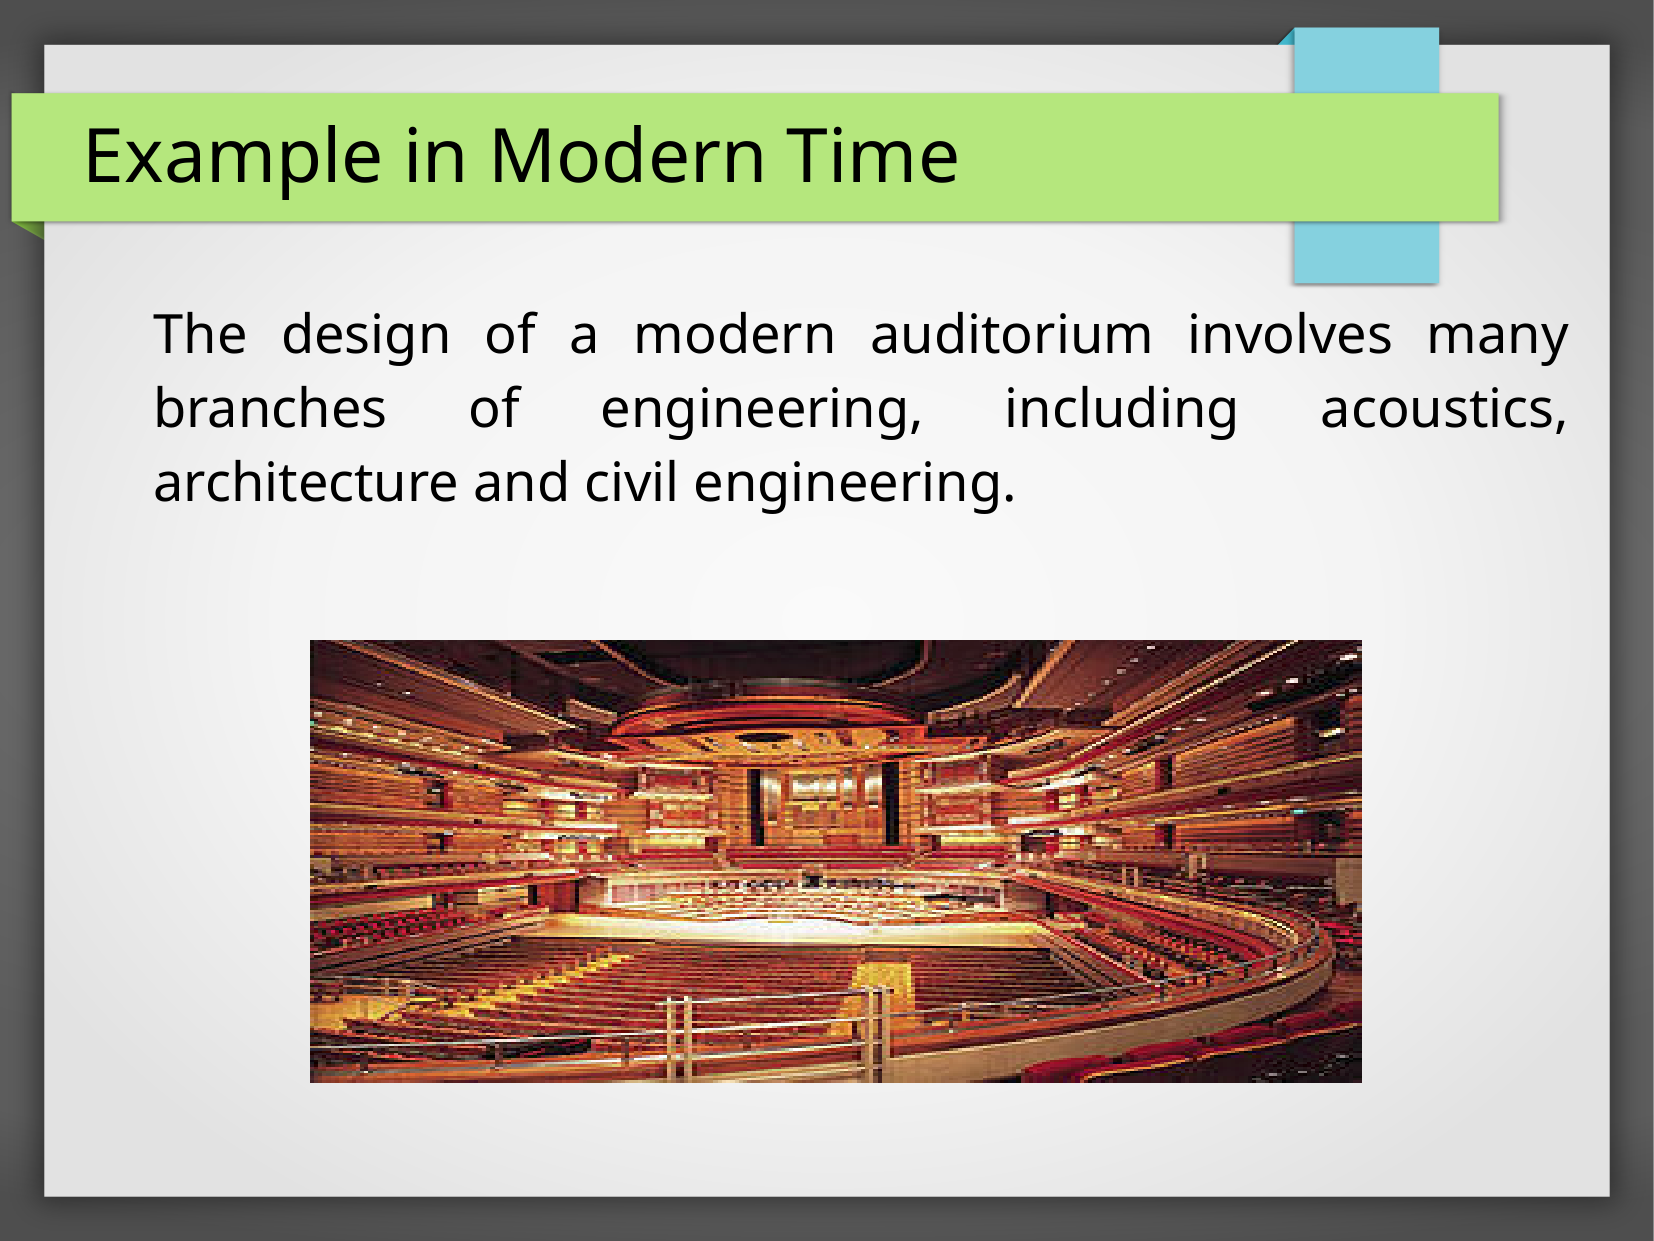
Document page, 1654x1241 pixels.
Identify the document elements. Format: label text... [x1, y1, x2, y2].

list The design of a modern auditorium involves many branches of engineering, including acoustics, architecture and civil engineering. [82, 295, 1571, 1015]
title Example in Modern Time [82, 78, 1264, 229]
picture [0, 0, 1654, 1241]
